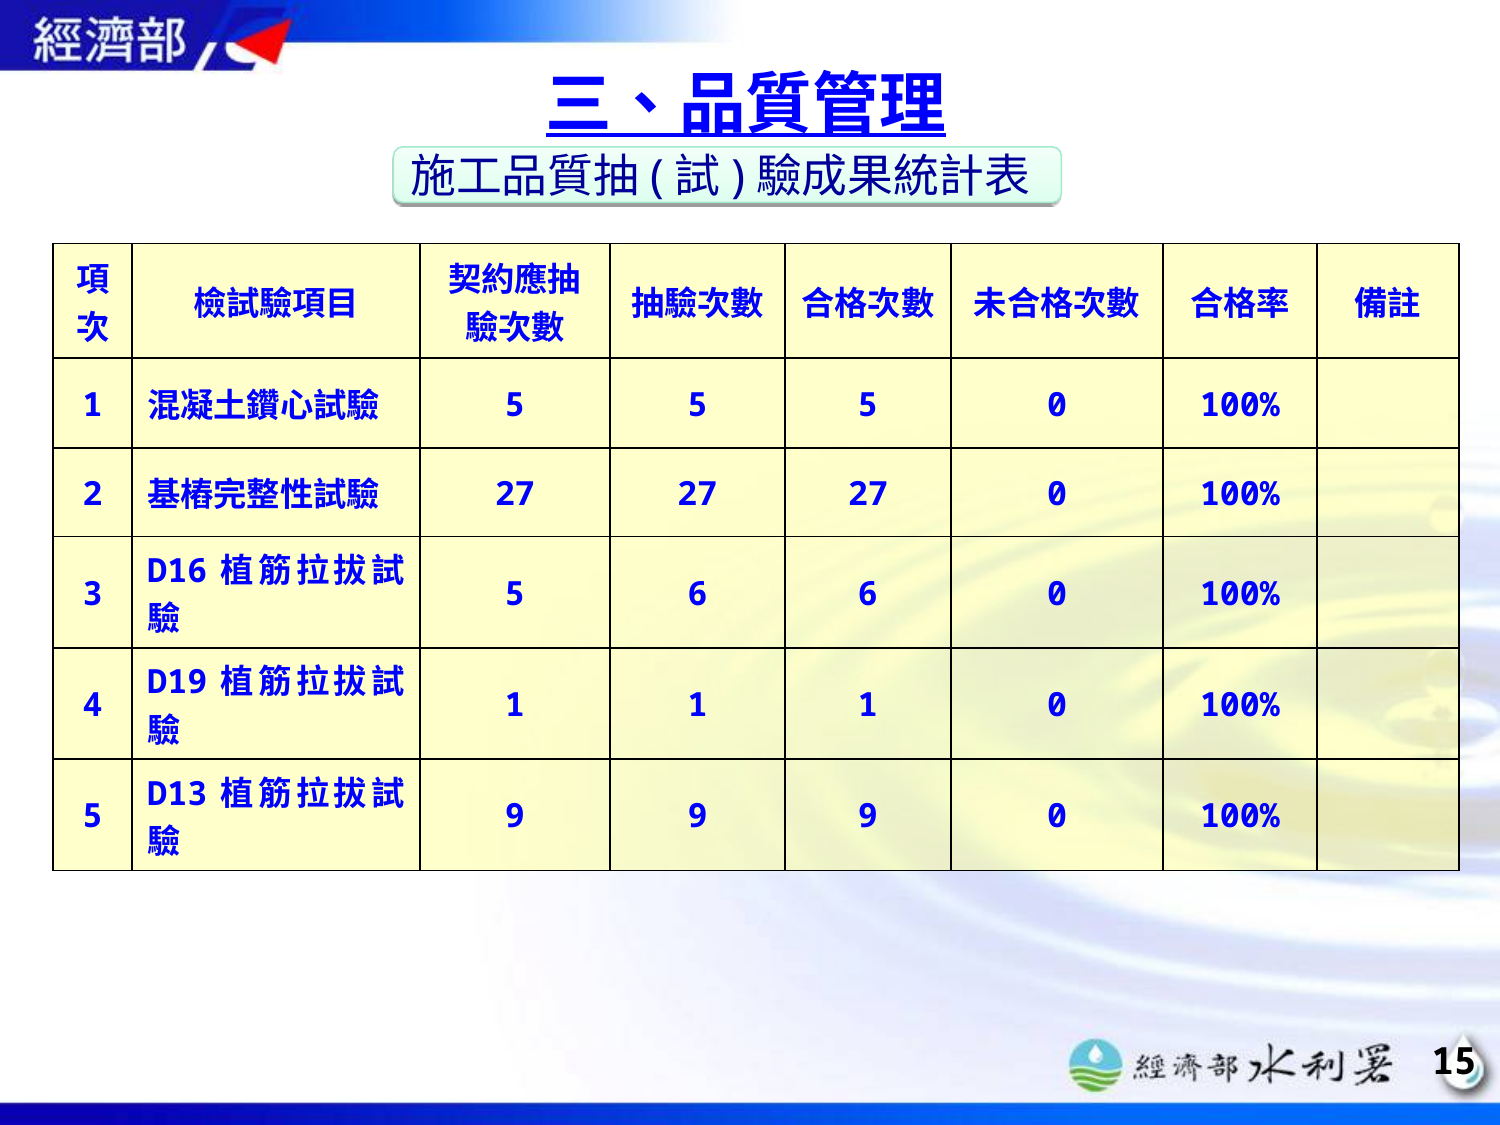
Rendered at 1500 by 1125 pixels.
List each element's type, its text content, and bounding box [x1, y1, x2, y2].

table_cell 0 [952, 537, 1162, 647]
table_cell 3 [54, 537, 131, 647]
table_cell 9 [786, 760, 950, 870]
table_cell 2 [54, 449, 131, 536]
table_cell 100% [1164, 359, 1316, 447]
table_cell 5 [54, 760, 131, 870]
table_cell 0 [952, 760, 1162, 870]
table_header 契約應抽驗次數 [421, 244, 609, 357]
table_cell 基樁完整性試驗 [133, 449, 419, 536]
table_cell 5 [421, 537, 609, 647]
text_box 施工品質抽(試)驗成果統計表 [393, 146, 1062, 203]
table_cell 100% [1164, 449, 1316, 536]
table_cell D16植筋拉拔試驗 [133, 537, 419, 647]
table_cell 5 [421, 359, 609, 447]
table_cell [1318, 537, 1458, 647]
table_cell 1 [786, 649, 950, 758]
table_header 項次 [54, 244, 131, 357]
table_cell [1318, 359, 1458, 447]
table_header 合格次數 [786, 244, 950, 357]
table_cell 0 [952, 449, 1162, 536]
table_cell 1 [421, 649, 609, 758]
table_cell 9 [421, 760, 609, 870]
table_header 未合格次數 [952, 244, 1162, 357]
table_cell [1318, 649, 1458, 758]
table_header 備註 [1318, 244, 1458, 357]
table_cell 5 [611, 359, 784, 447]
table_header 檢試驗項目 [133, 244, 419, 357]
table_cell 6 [786, 537, 950, 647]
table_cell 9 [611, 760, 784, 870]
picture [0, 0, 1500, 1125]
table_header 合格率 [1164, 244, 1316, 357]
table_cell 6 [611, 537, 784, 647]
table_cell 100% [1164, 760, 1316, 870]
table_cell 0 [952, 649, 1162, 758]
table_cell 1 [54, 359, 131, 447]
table_cell 100% [1164, 649, 1316, 758]
table_cell 4 [54, 649, 131, 758]
table_cell 混凝土鑽心試驗 [133, 359, 419, 447]
table_cell D19植筋拉拔試驗 [133, 649, 419, 758]
table_cell [1318, 760, 1458, 870]
table_header 抽驗次數 [611, 244, 784, 357]
table_cell 0 [952, 359, 1162, 447]
table_cell 27 [611, 449, 784, 536]
table_cell 1 [611, 649, 784, 758]
table_cell 100% [1164, 537, 1316, 647]
text_box 三、品質管理 [530, 54, 968, 147]
table_cell D13植筋拉拔試驗 [133, 760, 419, 870]
table_cell 27 [421, 449, 609, 536]
table_cell 5 [786, 359, 950, 447]
table_cell 27 [786, 449, 950, 536]
table_cell [1318, 449, 1458, 536]
